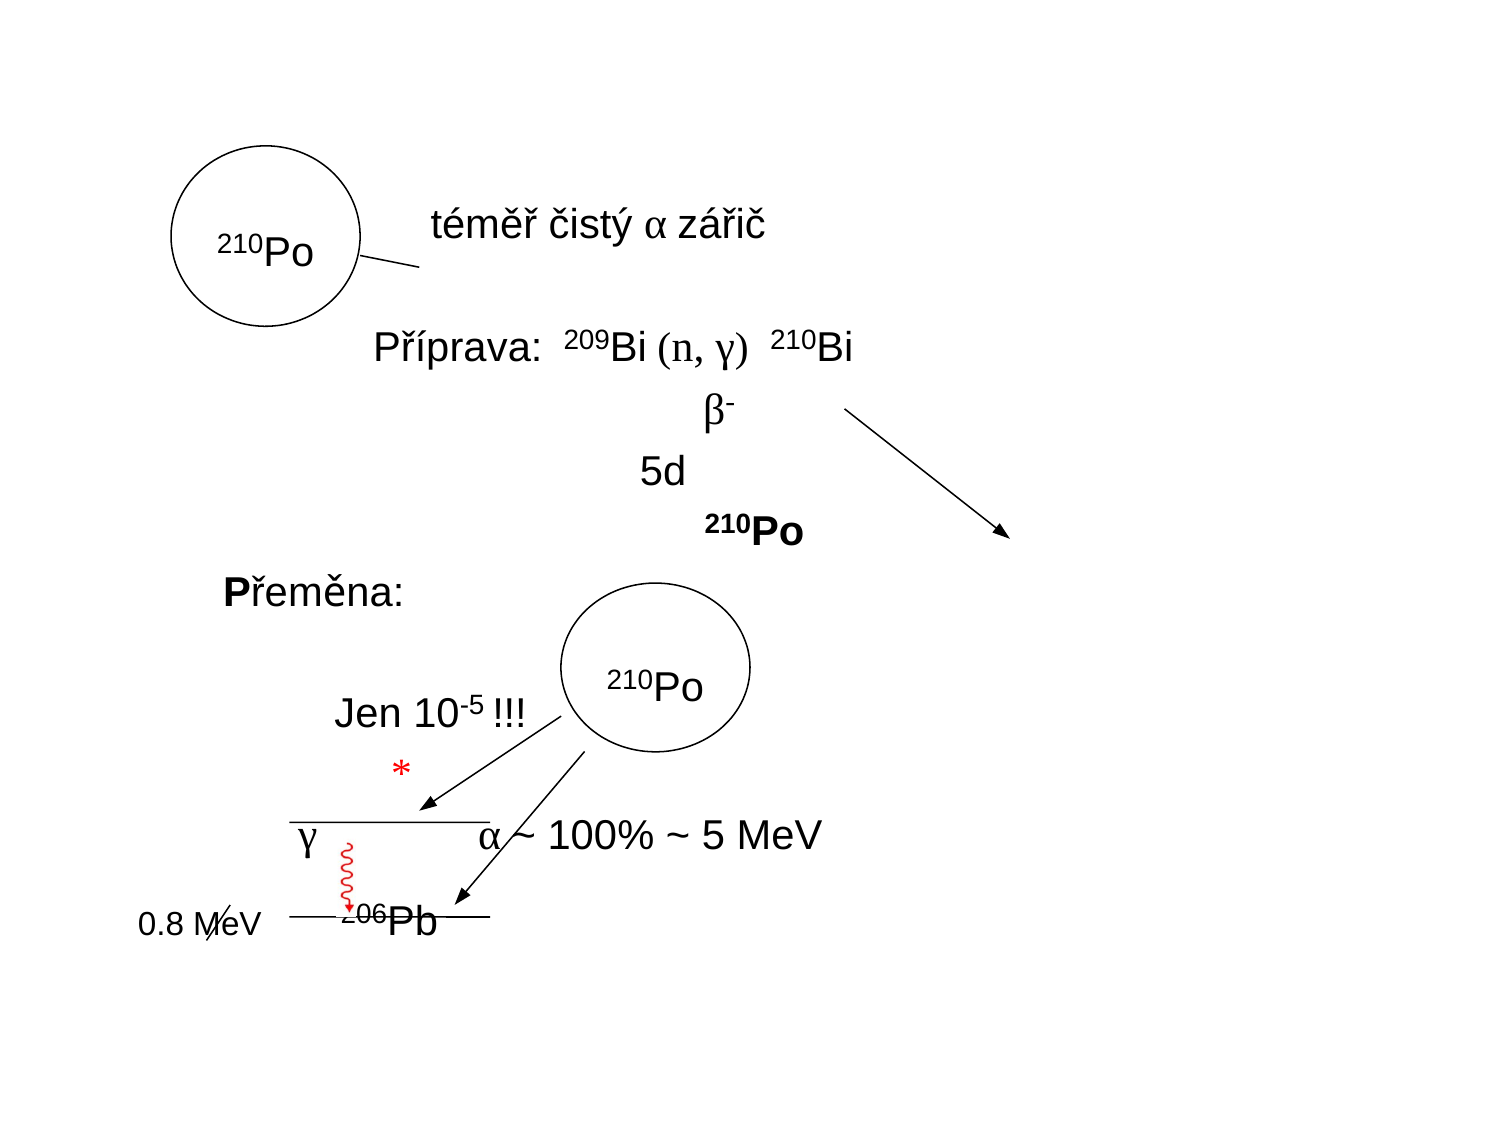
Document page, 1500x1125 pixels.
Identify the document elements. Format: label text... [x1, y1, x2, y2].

text_box 210Po [171, 145, 361, 327]
picture [336, 834, 356, 917]
text_box 210Po [560, 583, 751, 752]
text_box téměř čistý α zářič Příprava: 209Bi (n, γ) 210Bi β- 5d 210Po Přeměna: Jen 10-5 !!! * γ α ~ 100% ~ 5 MeV 0.8 MeV 206Pb [77, 66, 1427, 1082]
